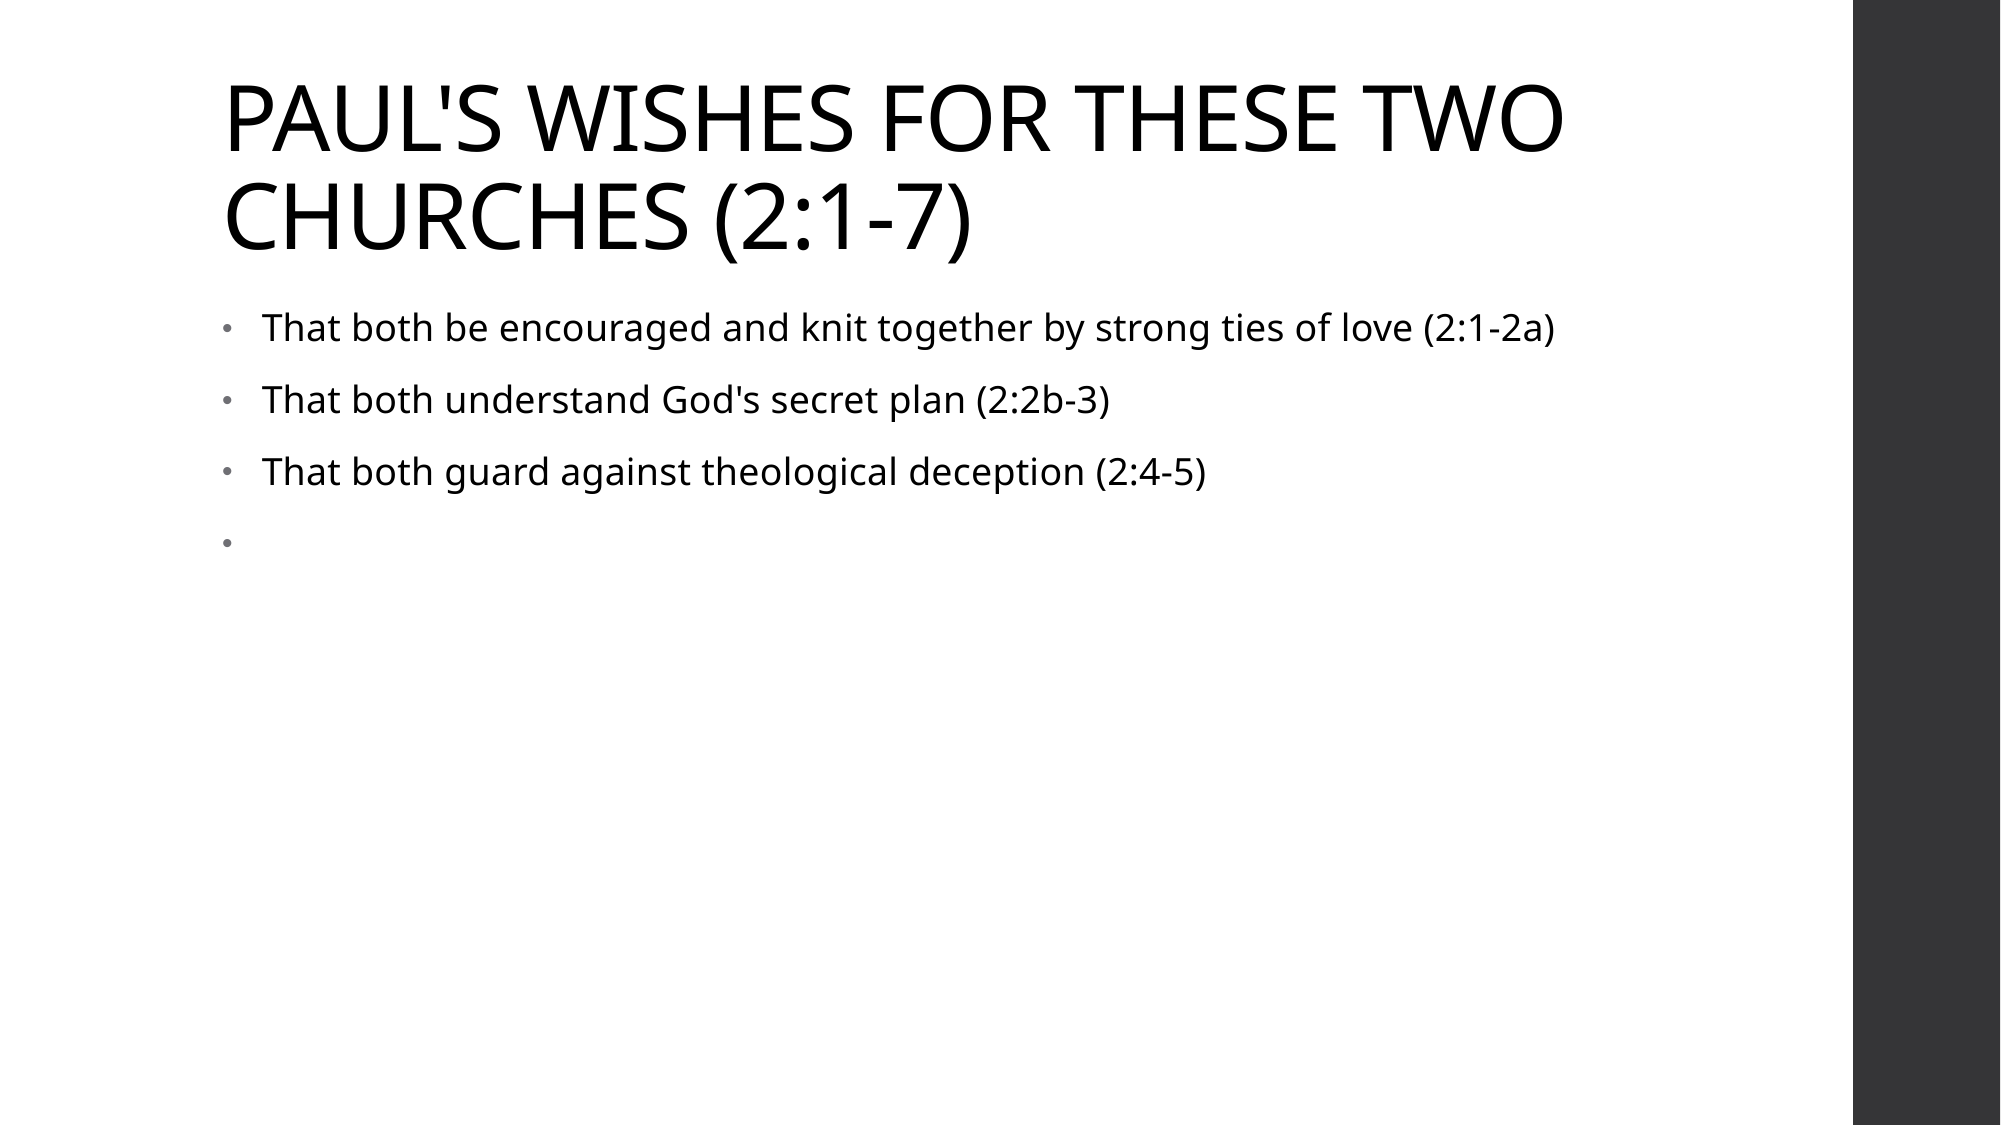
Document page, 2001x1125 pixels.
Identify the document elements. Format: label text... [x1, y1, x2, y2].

title PAUL'S WISHES FOR THESE TWO CHURCHES (2:1-7) [206, 60, 1797, 278]
list That both be encouraged and knit together by strong ties of love (2:1-2a) That both understand God's secret plan (2:2b-3) That both guard against theological deception (2:4-5) [206, 299, 1617, 1014]
